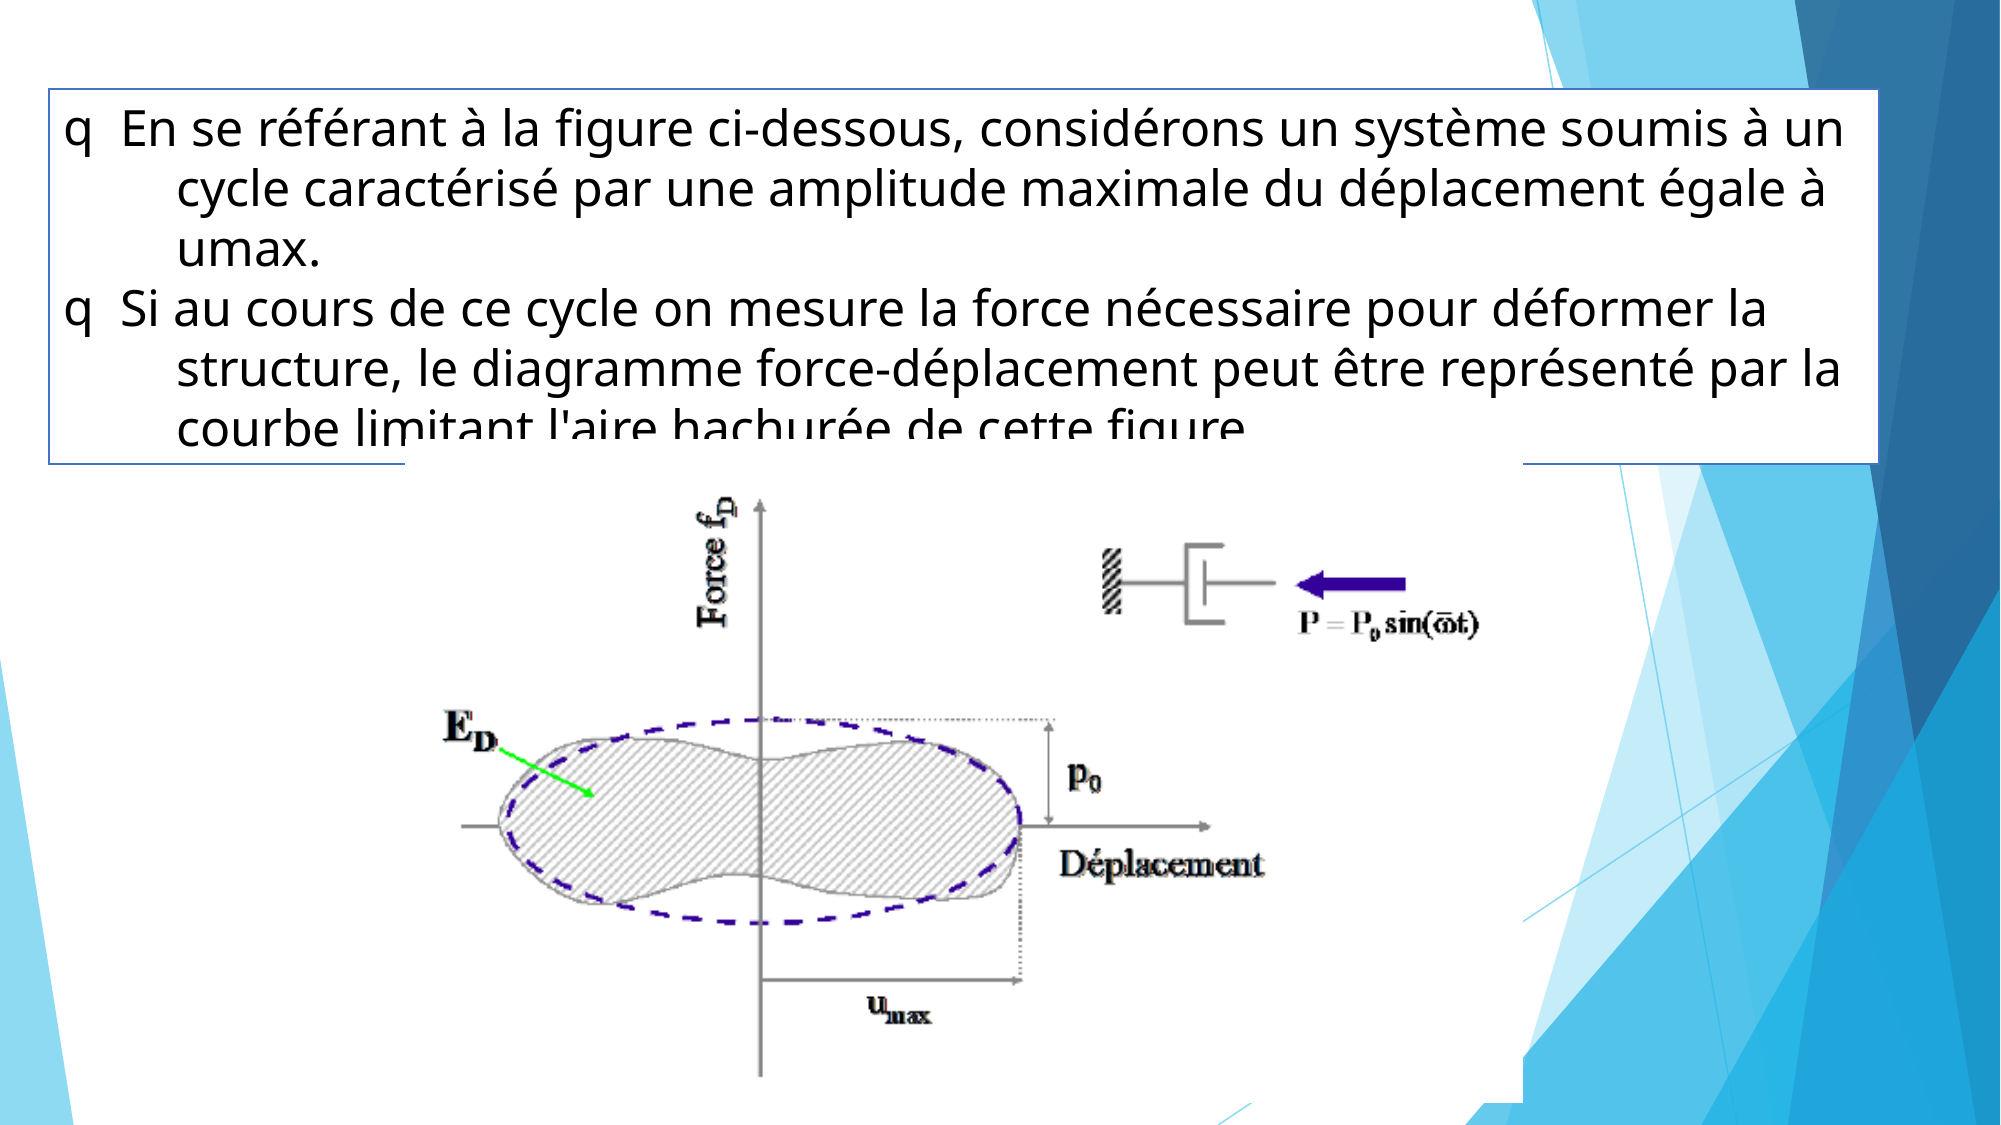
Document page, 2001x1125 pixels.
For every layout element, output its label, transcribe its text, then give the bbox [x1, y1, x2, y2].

picture [405, 439, 1523, 1103]
text_box En se référant à la figure ci-dessous, considérons un système soumis à un cycle caractérisé par une amplitude maximale du déplacement égale à umax. Si au cours de ce cycle on mesure la force nécessaire pour déformer la structure, le diagramme force-déplacement peut être représenté par la courbe limitant l'aire hachurée de cette figure. [48, 88, 1879, 407]
